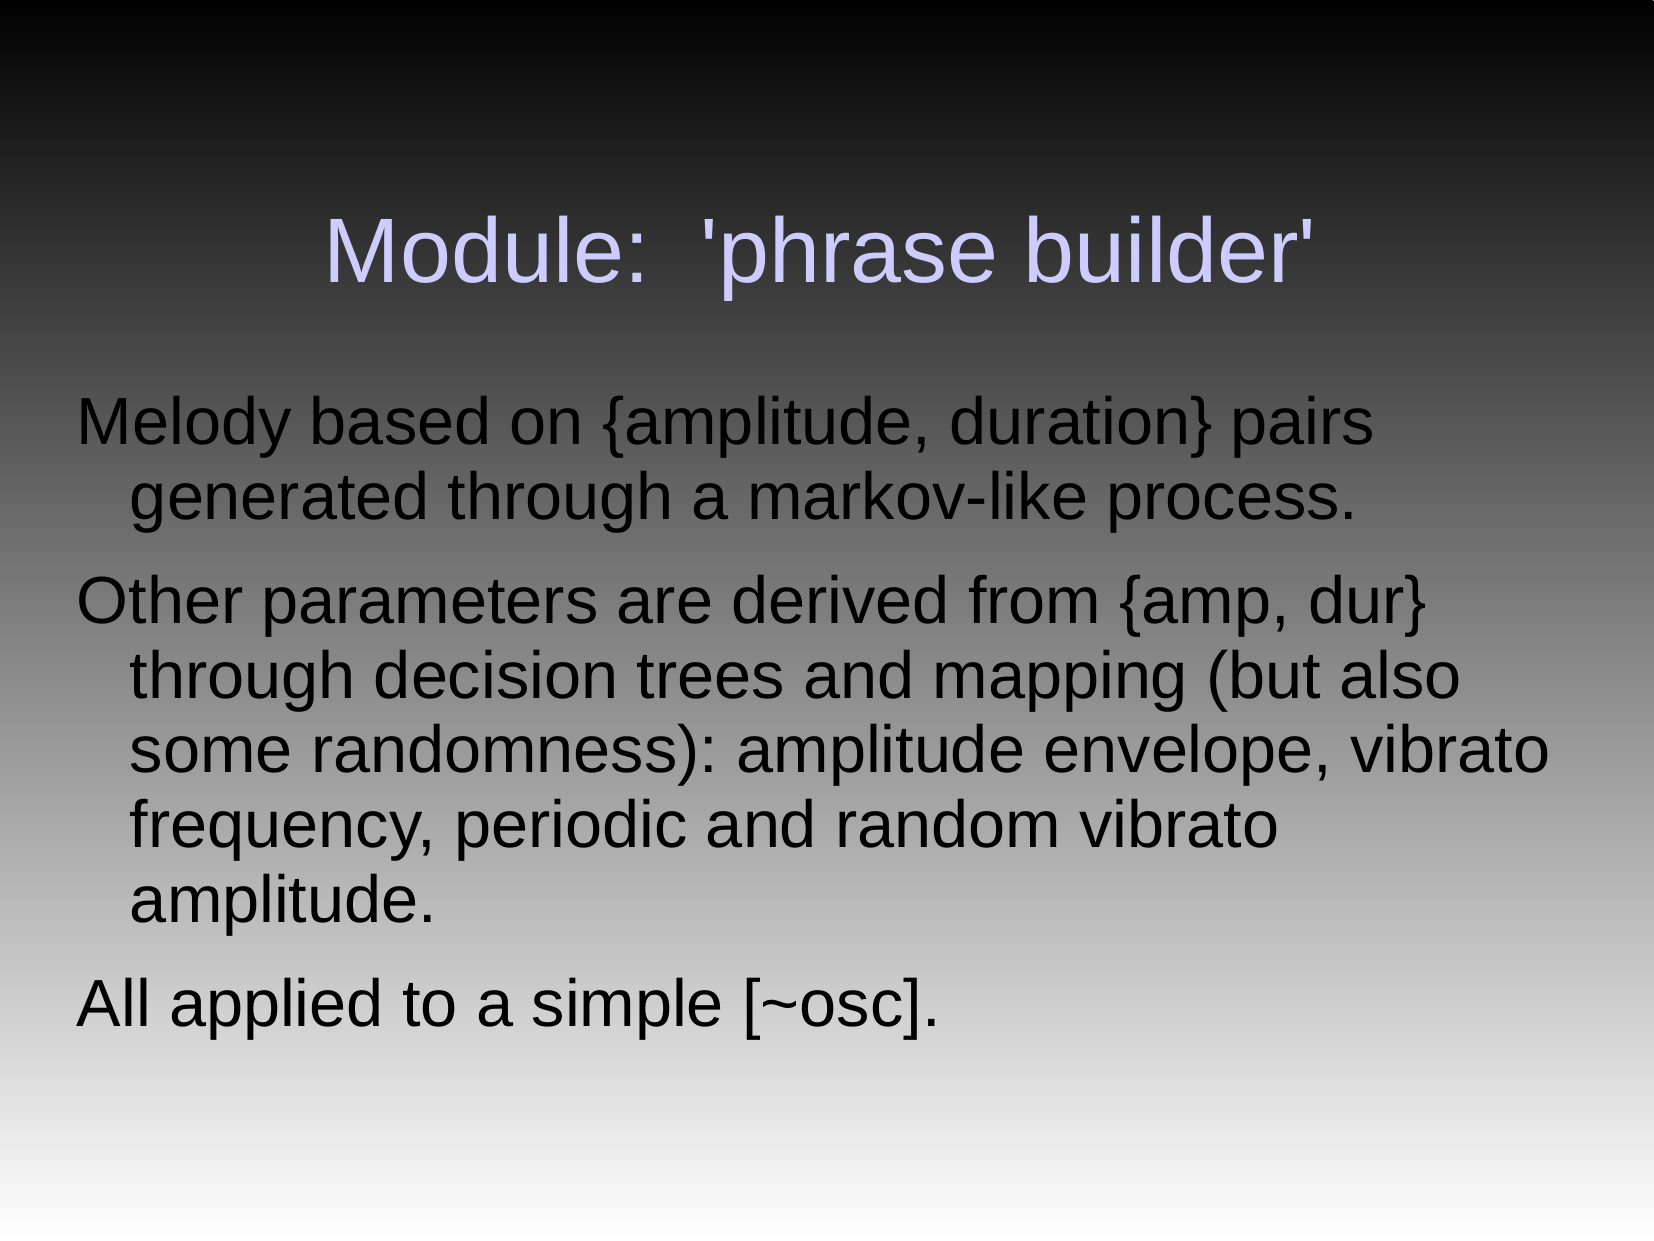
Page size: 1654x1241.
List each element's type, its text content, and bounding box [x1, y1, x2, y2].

list Melody based on {amplitude, duration} pairs generated through a markov-like process. Other parameters are derived from {amp, dur} through decision trees and mapping (but also some randomness): amplitude envelope, vibrato frequency, periodic and random vibrato amplitude. All applied to a simple [~osc]. [59, 383, 1577, 1152]
title Module: 'phrase builder' [76, 147, 1565, 355]
